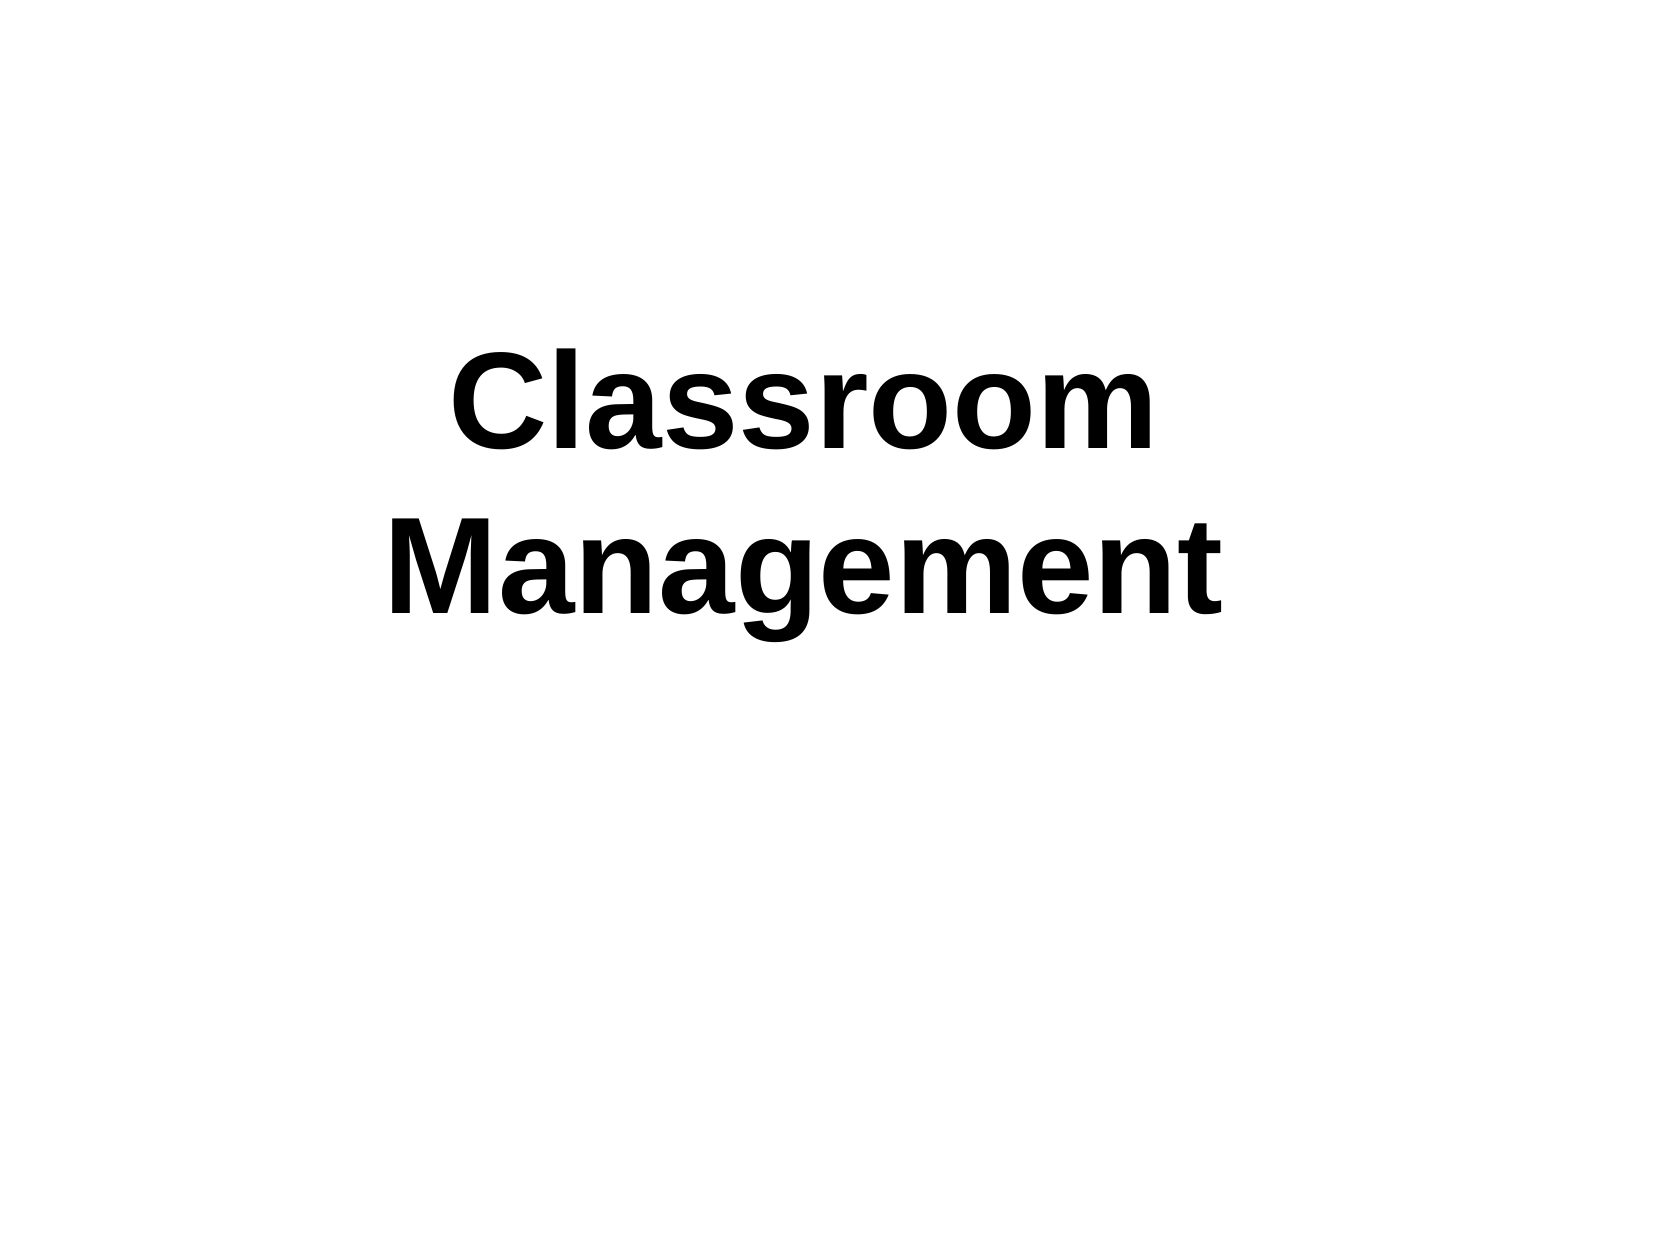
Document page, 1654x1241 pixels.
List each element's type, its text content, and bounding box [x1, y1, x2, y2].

title Classroom Management [60, 75, 1549, 1241]
